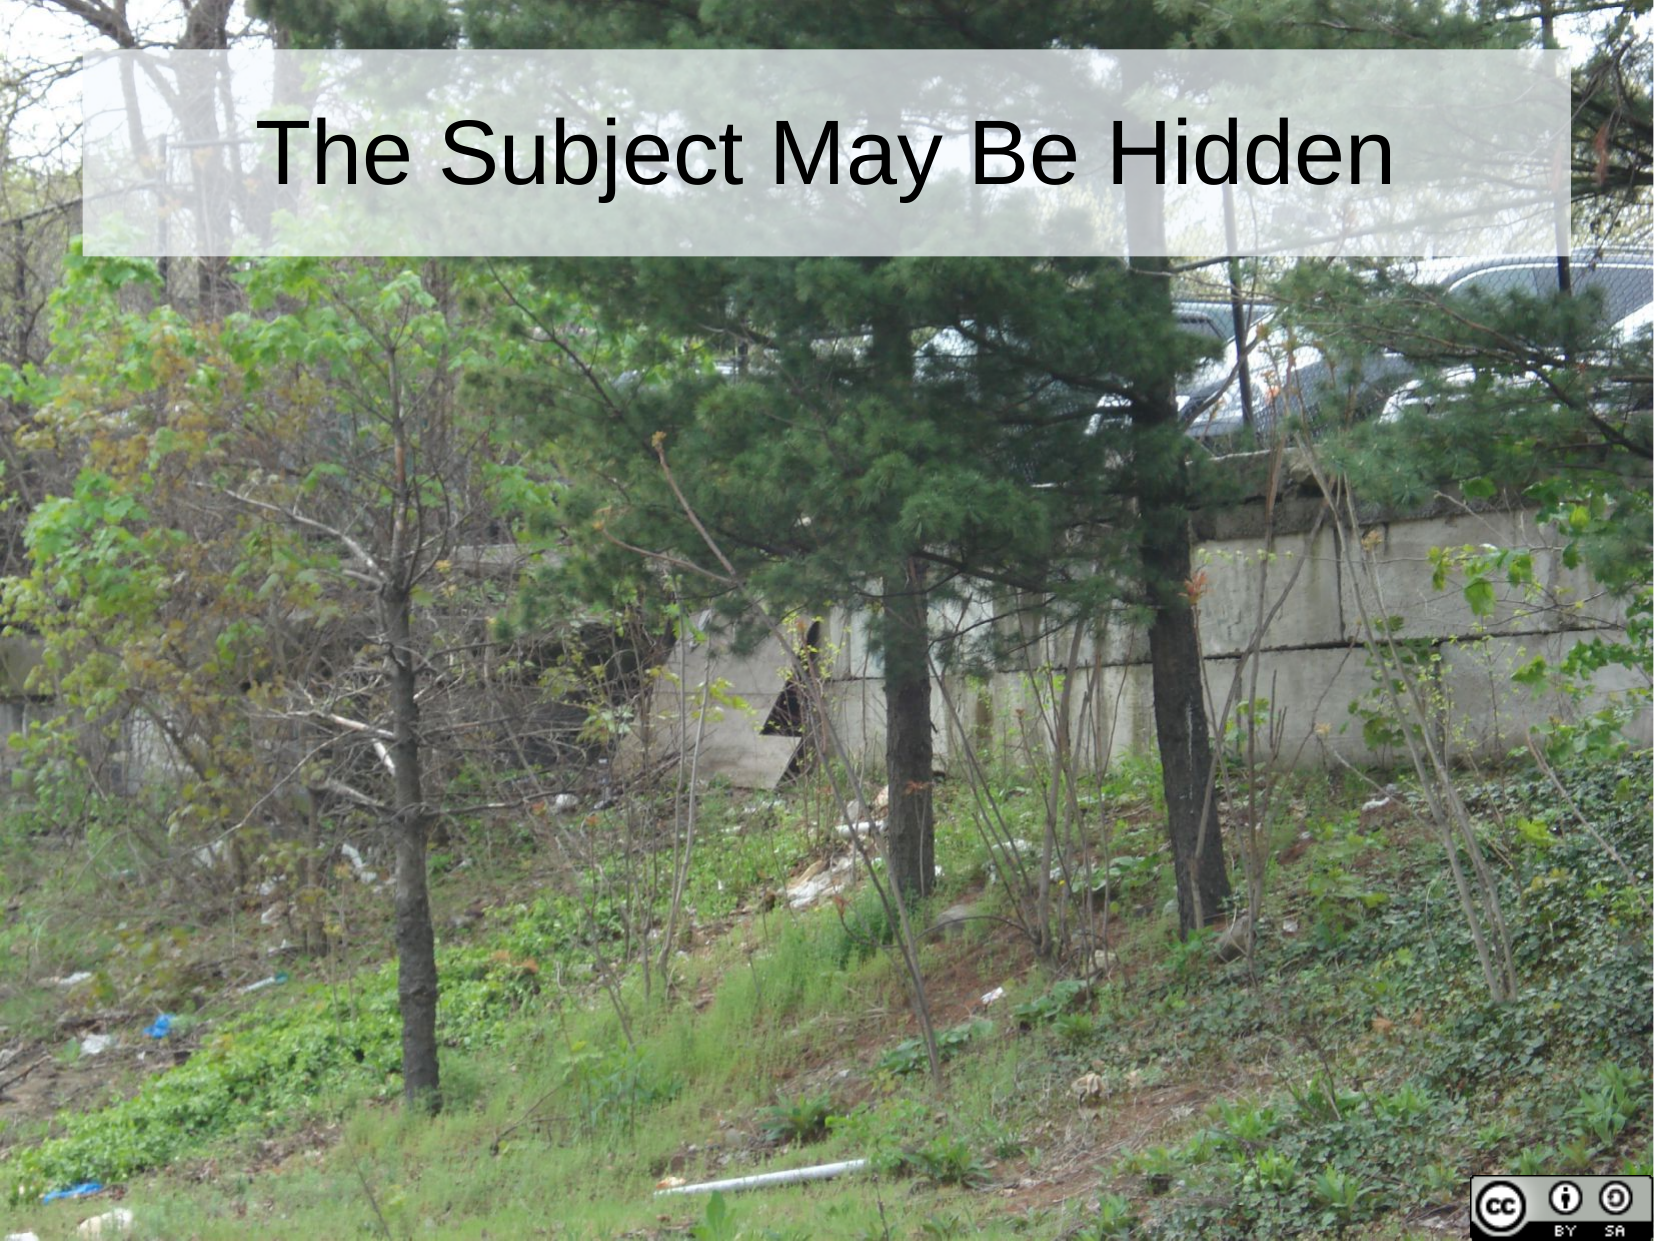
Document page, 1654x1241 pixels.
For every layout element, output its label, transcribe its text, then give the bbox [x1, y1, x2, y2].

title The Subject May Be Hidden [82, 49, 1571, 257]
picture [0, 0, 1654, 1241]
